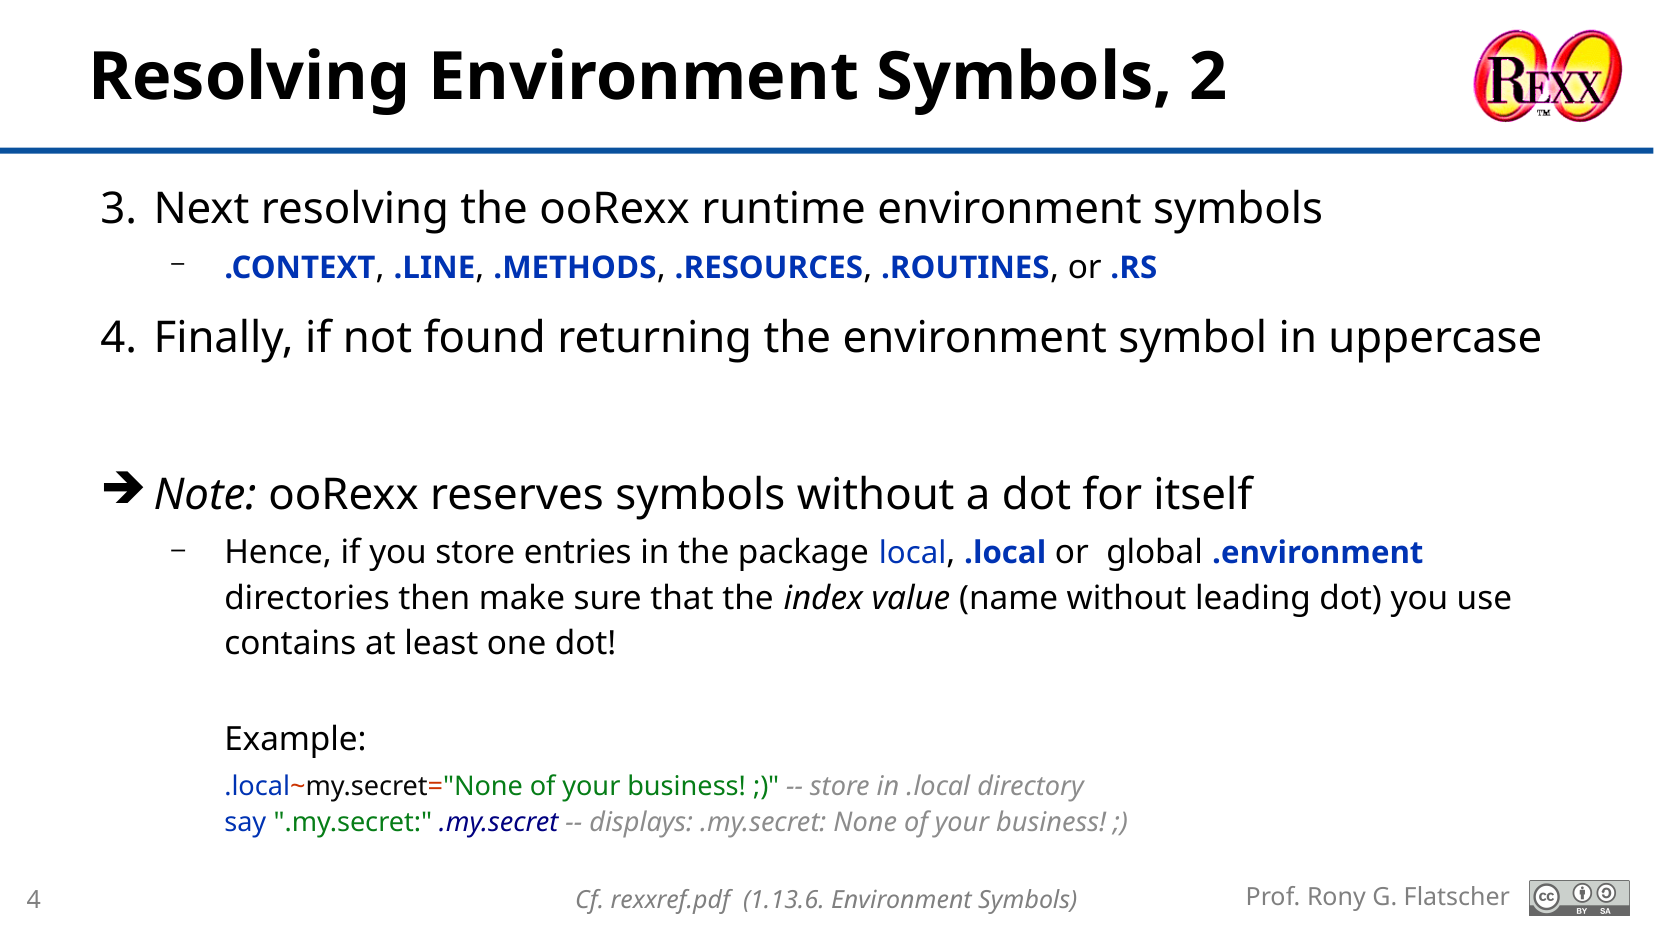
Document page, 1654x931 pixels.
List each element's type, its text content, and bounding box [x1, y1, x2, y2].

list Next resolving the ooRexx runtime environment symbols .CONTEXT, .LINE, .METHODS, .RESOURCES, .ROUTINES, or .RS Finally, if not found returning the environment symbol in uppercase Note: ooRexx reserves symbols without a dot for itself Hence, if you store entries in the package local, .local or global .environment directories then make sure that the index value (name without leading dot) you use contains at least one dot! Example: .local~my.secret="None of your business! ;)" -- store in .local directory say ".my.secret:" .my.secret -- displays: .my.secret: None of your business! ;) [82, 177, 1577, 857]
text_box Cf. rexxref.pdf (1.13.6. Environment Symbols) [0, 874, 1654, 922]
title Resolving Environment Symbols, 2 [29, 0, 1654, 148]
